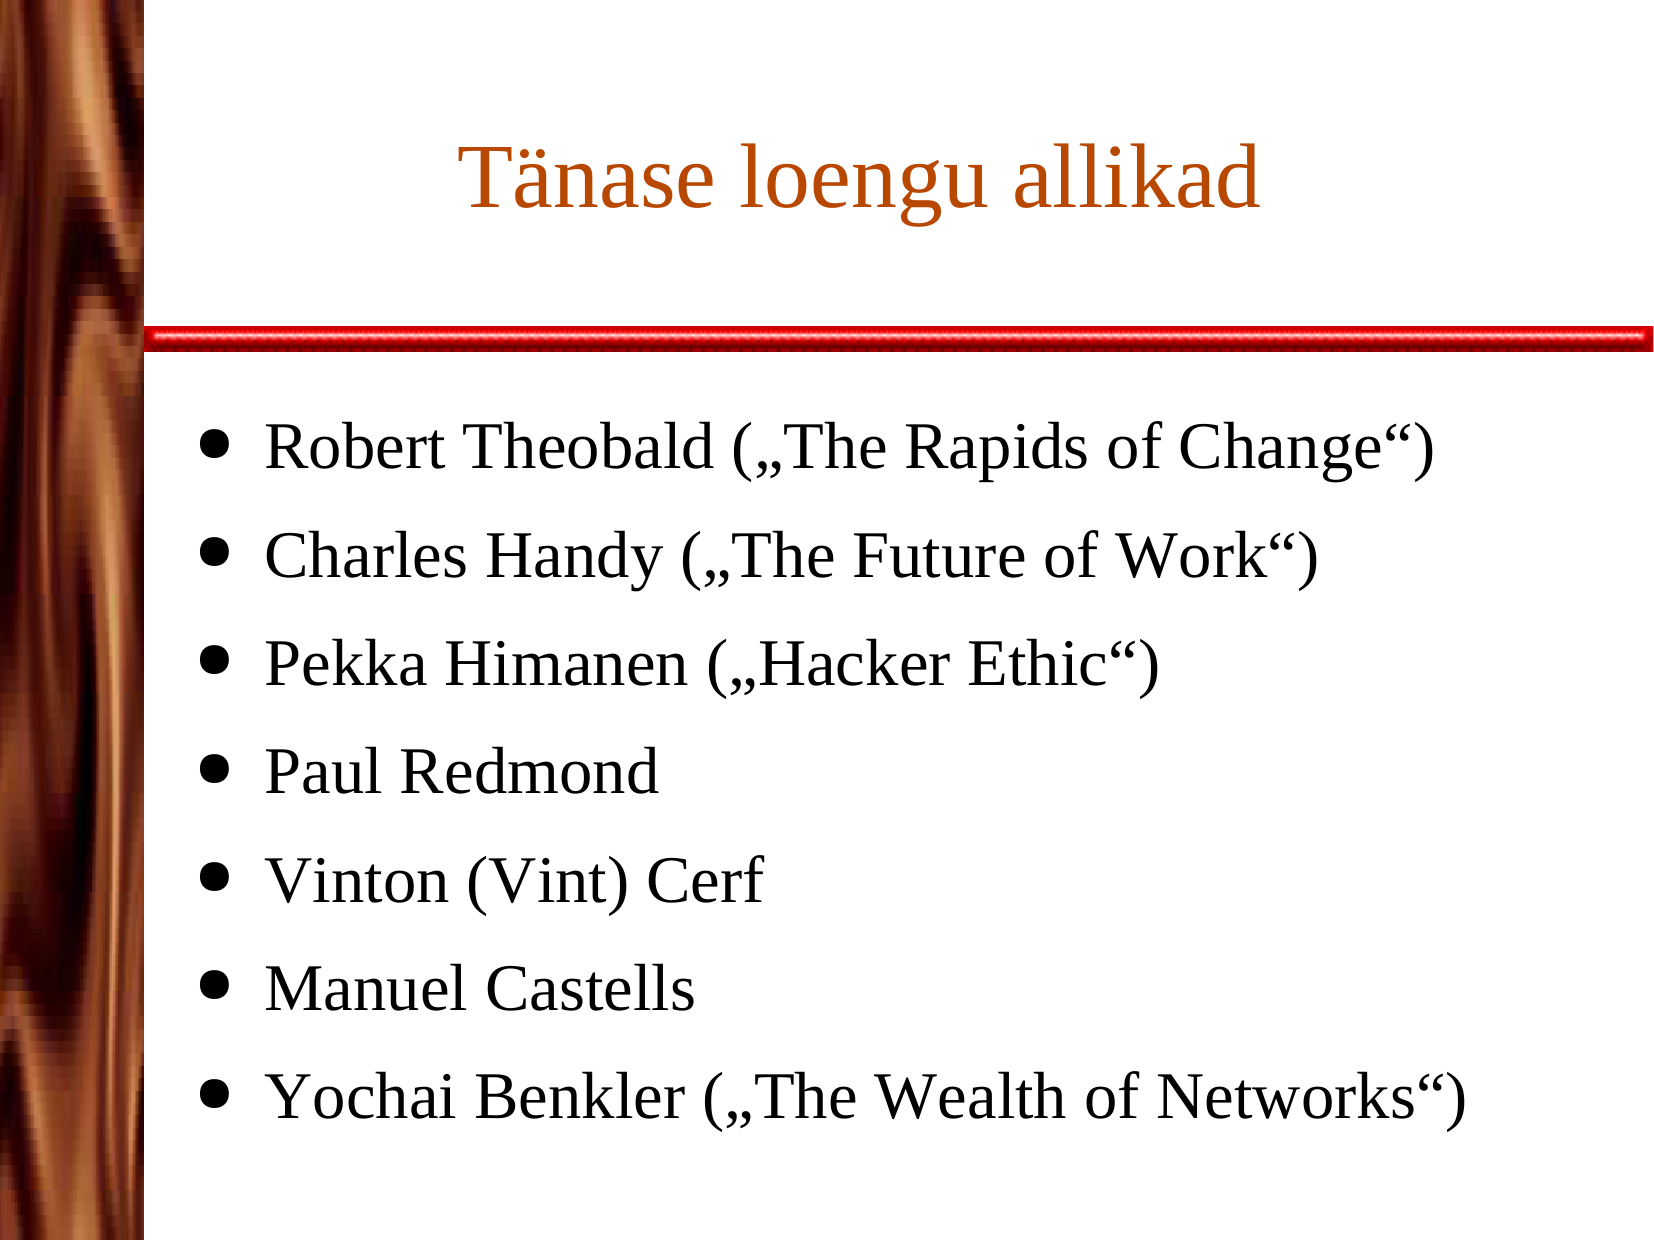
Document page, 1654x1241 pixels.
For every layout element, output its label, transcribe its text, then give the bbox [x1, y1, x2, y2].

picture [0, 0, 1654, 1240]
title Tänase loengu allikad [154, 72, 1567, 280]
list Robert Theobald („The Rapids of Change“) Charles Handy („The Future of Work“) Pekka Himanen („Hacker Ethic“) Paul Redmond Vinton (Vint) Cerf Manuel Castells Yochai Benkler („The Wealth of Networks“) [183, 408, 1595, 1190]
